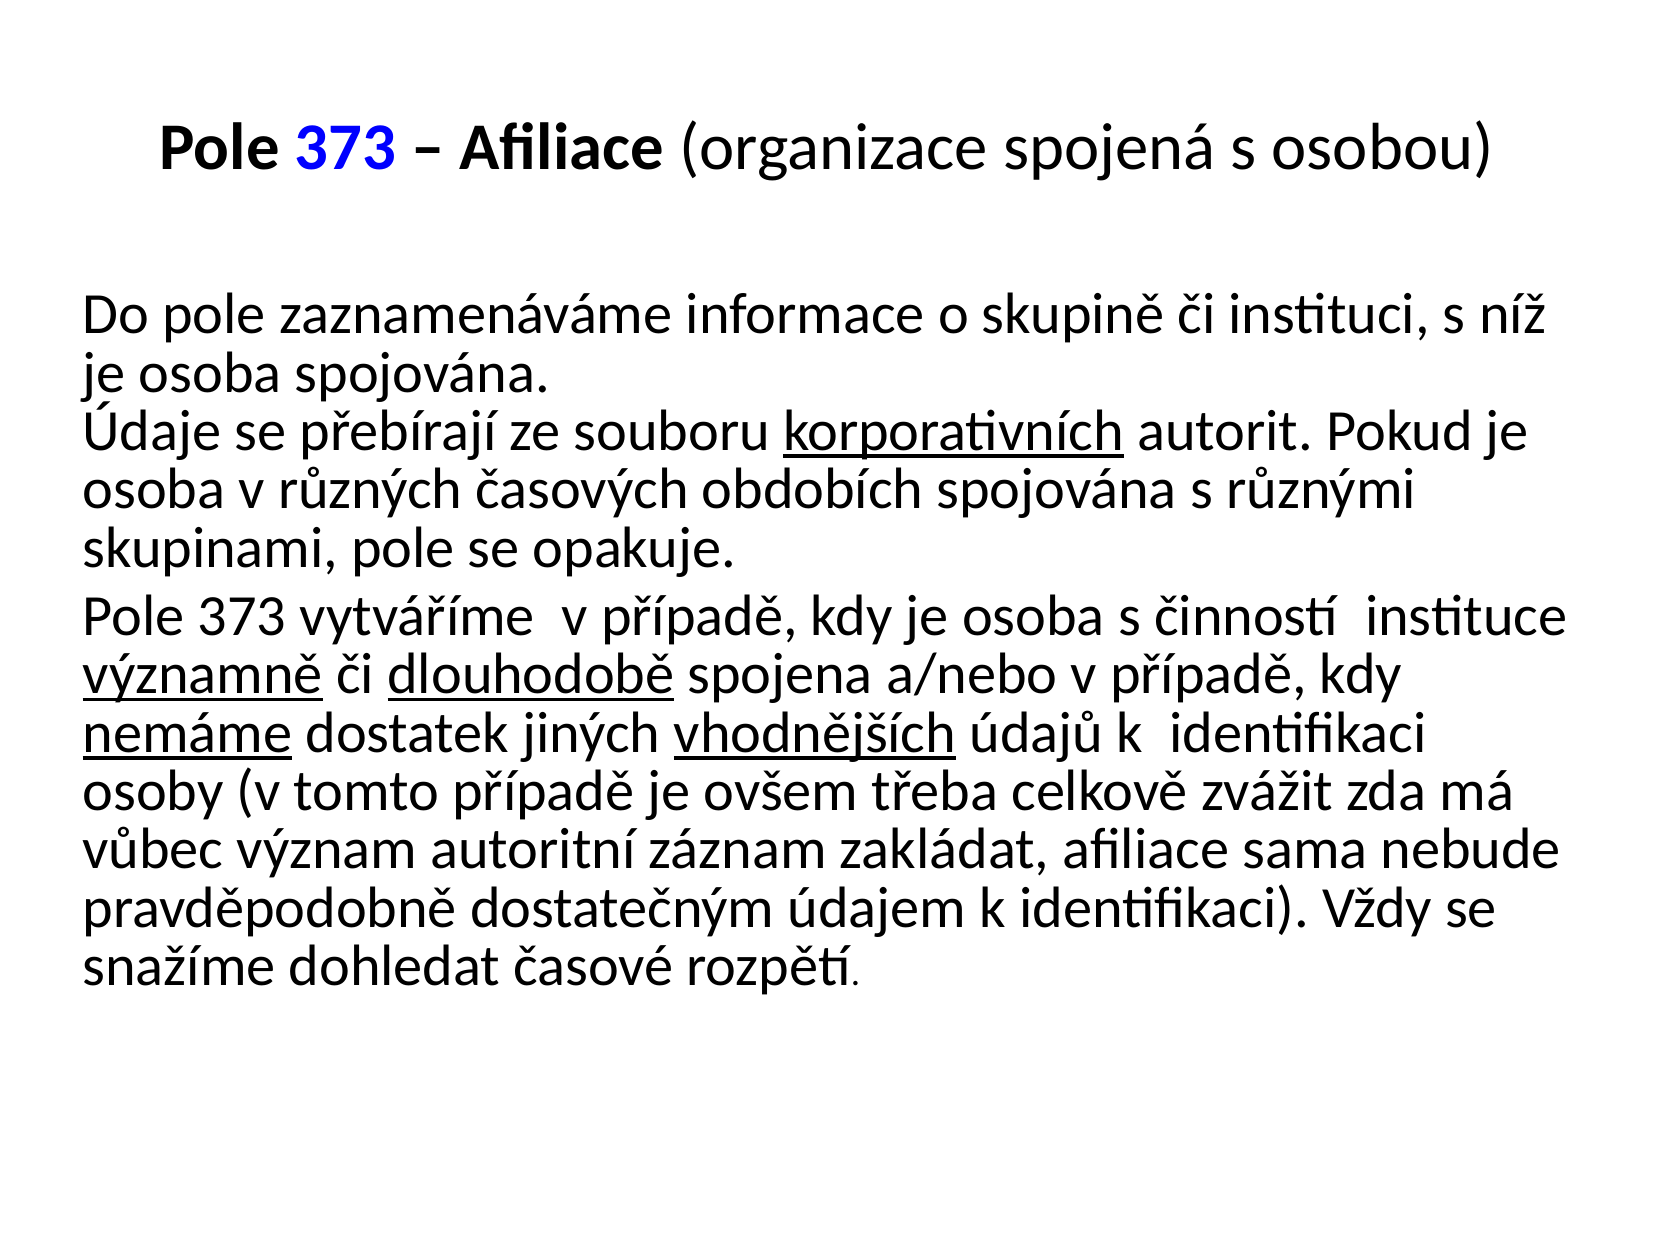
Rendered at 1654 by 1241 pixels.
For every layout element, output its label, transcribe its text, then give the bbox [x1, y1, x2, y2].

list Do pole zaznamenáváme informace o skupině či instituci, s níž je osoba spojována. Údaje se přebírají ze souboru korporativních autorit. Pokud je osoba v různých časových obdobích spojována s různými skupinami, pole se opakuje. Pole 373 vytváříme v případě, kdy je osoba s činností instituce významně či dlouhodobě spojena a/nebo v případě, kdy nemáme dostatek jiných vhodnějších údajů k identifikaci osoby (v tomto případě je ovšem třeba celkově zvážit zda má vůbec význam autoritní záznam zakládat, afiliace sama nebude pravděpodobně dostatečným údajem k identifikaci). Vždy se snažíme dohledat časové rozpětí. [82, 290, 1571, 1010]
title Pole 373 – Afiliace (organizace spojená s osobou) [82, 49, 1571, 257]
